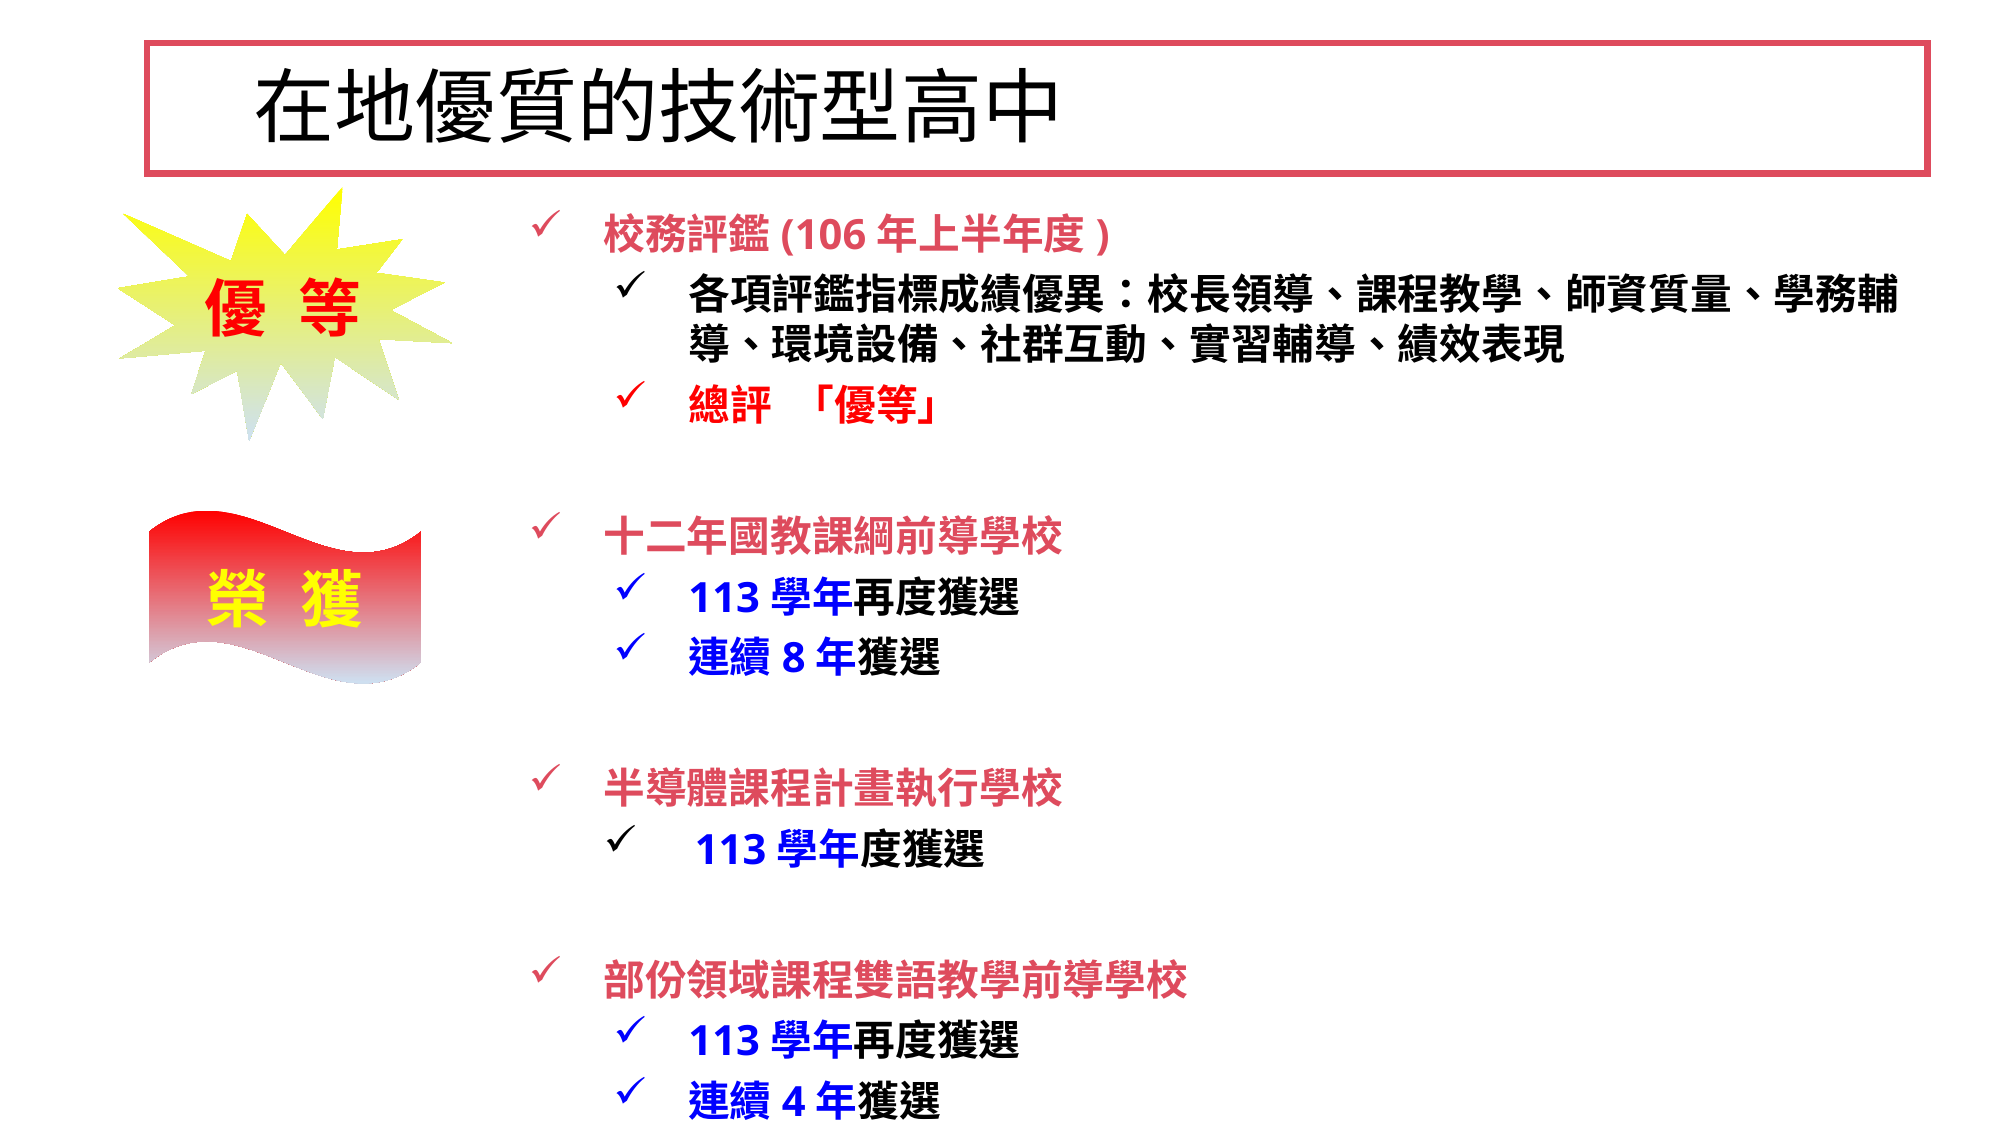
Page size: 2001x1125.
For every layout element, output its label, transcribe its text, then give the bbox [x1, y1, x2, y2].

text_box 優 等 [117, 187, 453, 441]
text_box 榮 獲 [149, 510, 421, 684]
title 在地優質的技術型高中 [238, 59, 1387, 163]
list 校務評鑑(106年上半年度) 各項評鑑指標成績優異：校長領導、課程教學、師資質量、學務輔導、環境設備、社群互動、實習輔導、績效表現 總評 「優等」 十二年國教課綱前導學校 113學年再度獲選 連續8年獲選 半導體課程計畫執行學校 113學年度獲選 部份領域課程雙語教學前導學校 113學年再度獲選 連續4年獲選 [513, 200, 1928, 1109]
